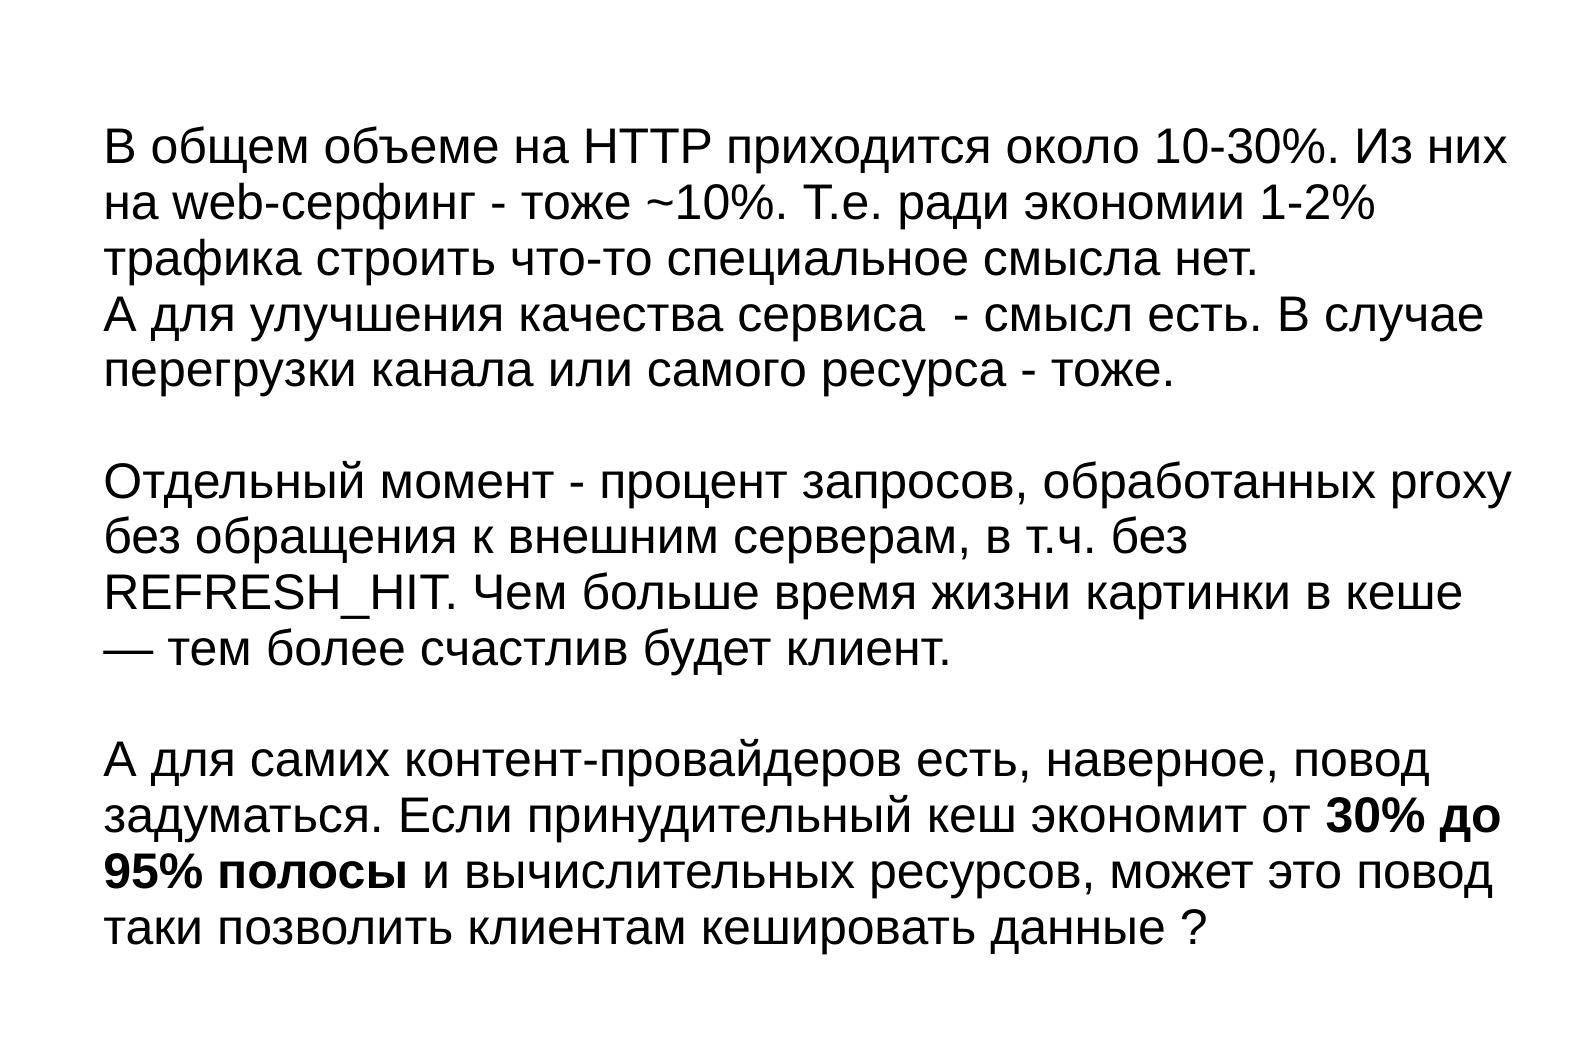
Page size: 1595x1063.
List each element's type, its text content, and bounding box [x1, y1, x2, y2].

text_box В общем объеме на HTTP приходится около 10-30%. Из них на web-серфинг - тоже ~10%. Т.е. ради экономии 1-2% трафика строить что-то специальное смысла нет. А для улучшения качества сервиса - смысл есть. В случае перегрузки канала или самого ресурса - тоже. Отдельный момент - процент запросов, обработанных proxy без обращения к внешним серверам, в т.ч. без REFRESH_HIT. Чем больше время жизни картинки в кеше — тем более счастлив будет клиент. А для самих контент-провайдеров есть, наверное, повод задуматься. Если принудительный кеш экономит от 30% до 95% полосы и вычислительных ресурсов, может это повод таки позволить клиентам кешировать данные ? [88, 111, 1536, 1004]
